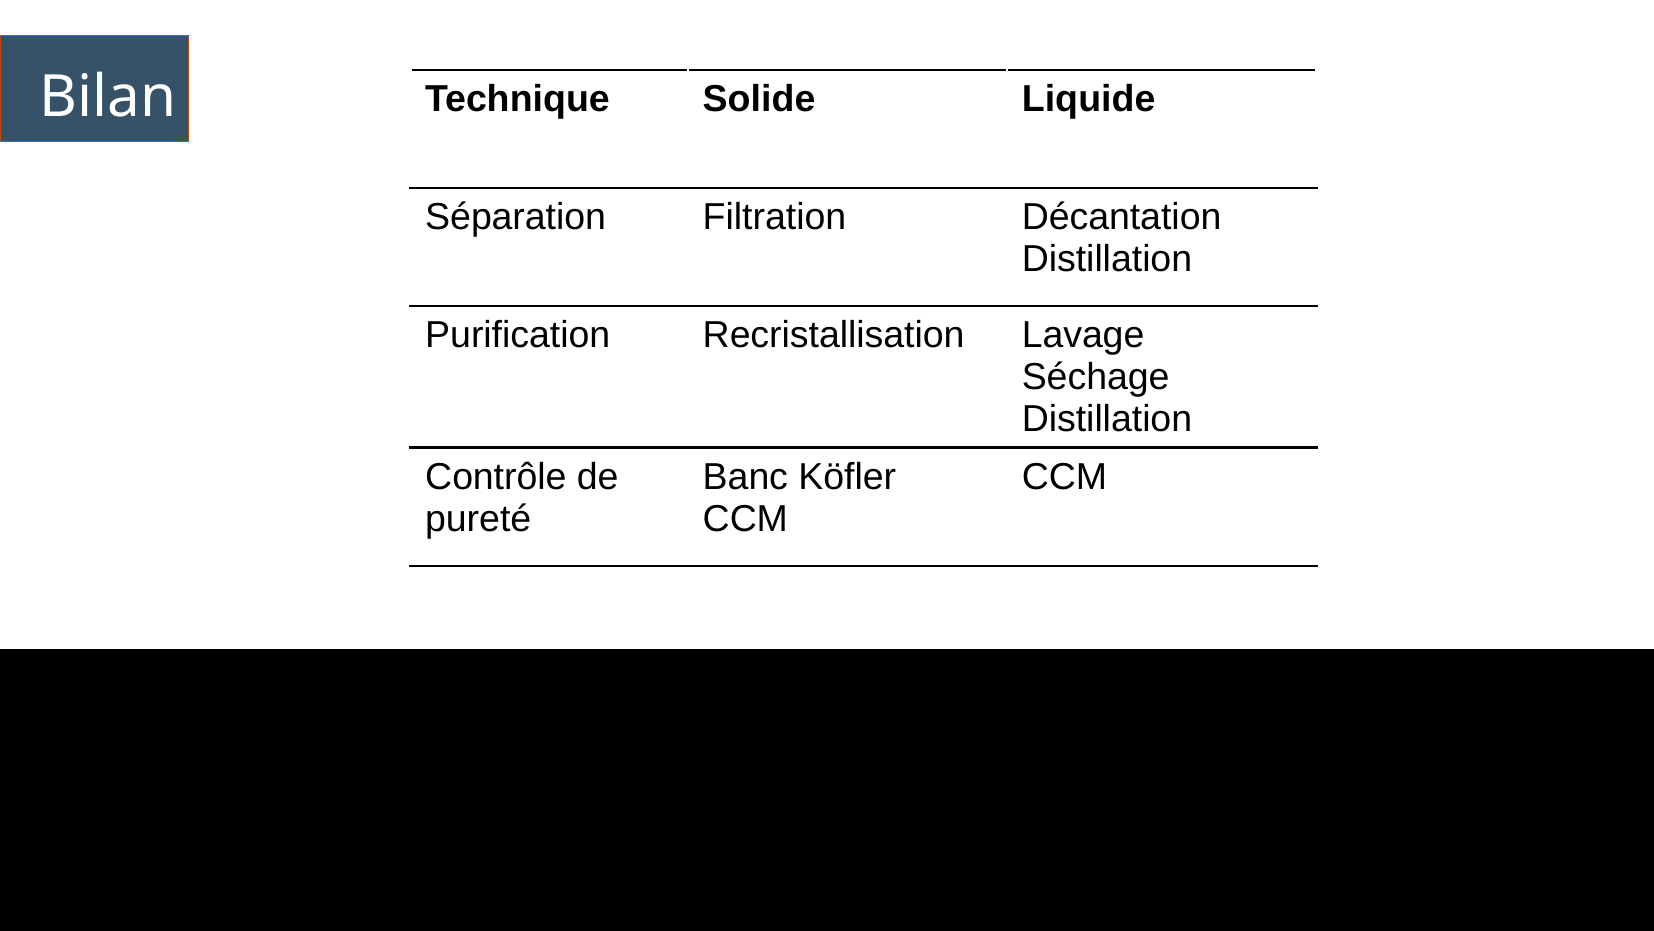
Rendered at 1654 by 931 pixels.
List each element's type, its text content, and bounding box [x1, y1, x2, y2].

table_header Liquide [1008, 71, 1315, 187]
table_cell Contrôle de pureté [412, 449, 687, 565]
table_cell Lavage Séchage Distillation [1008, 307, 1315, 446]
text_box Bilan [24, 47, 556, 137]
table_header Technique [412, 71, 687, 187]
table_cell Recristallisation [689, 307, 1006, 446]
text_box [0, 649, 1654, 931]
table_cell Décantation Distillation [1008, 189, 1315, 305]
table_cell CCM [1008, 449, 1315, 565]
table_header Solide [689, 71, 1006, 187]
table_cell Purification [412, 307, 687, 446]
table_cell Filtration [689, 189, 1006, 305]
table_cell Séparation [412, 189, 687, 305]
table_cell Banc Köfler CCM [689, 449, 1006, 565]
text_box [0, 35, 189, 142]
